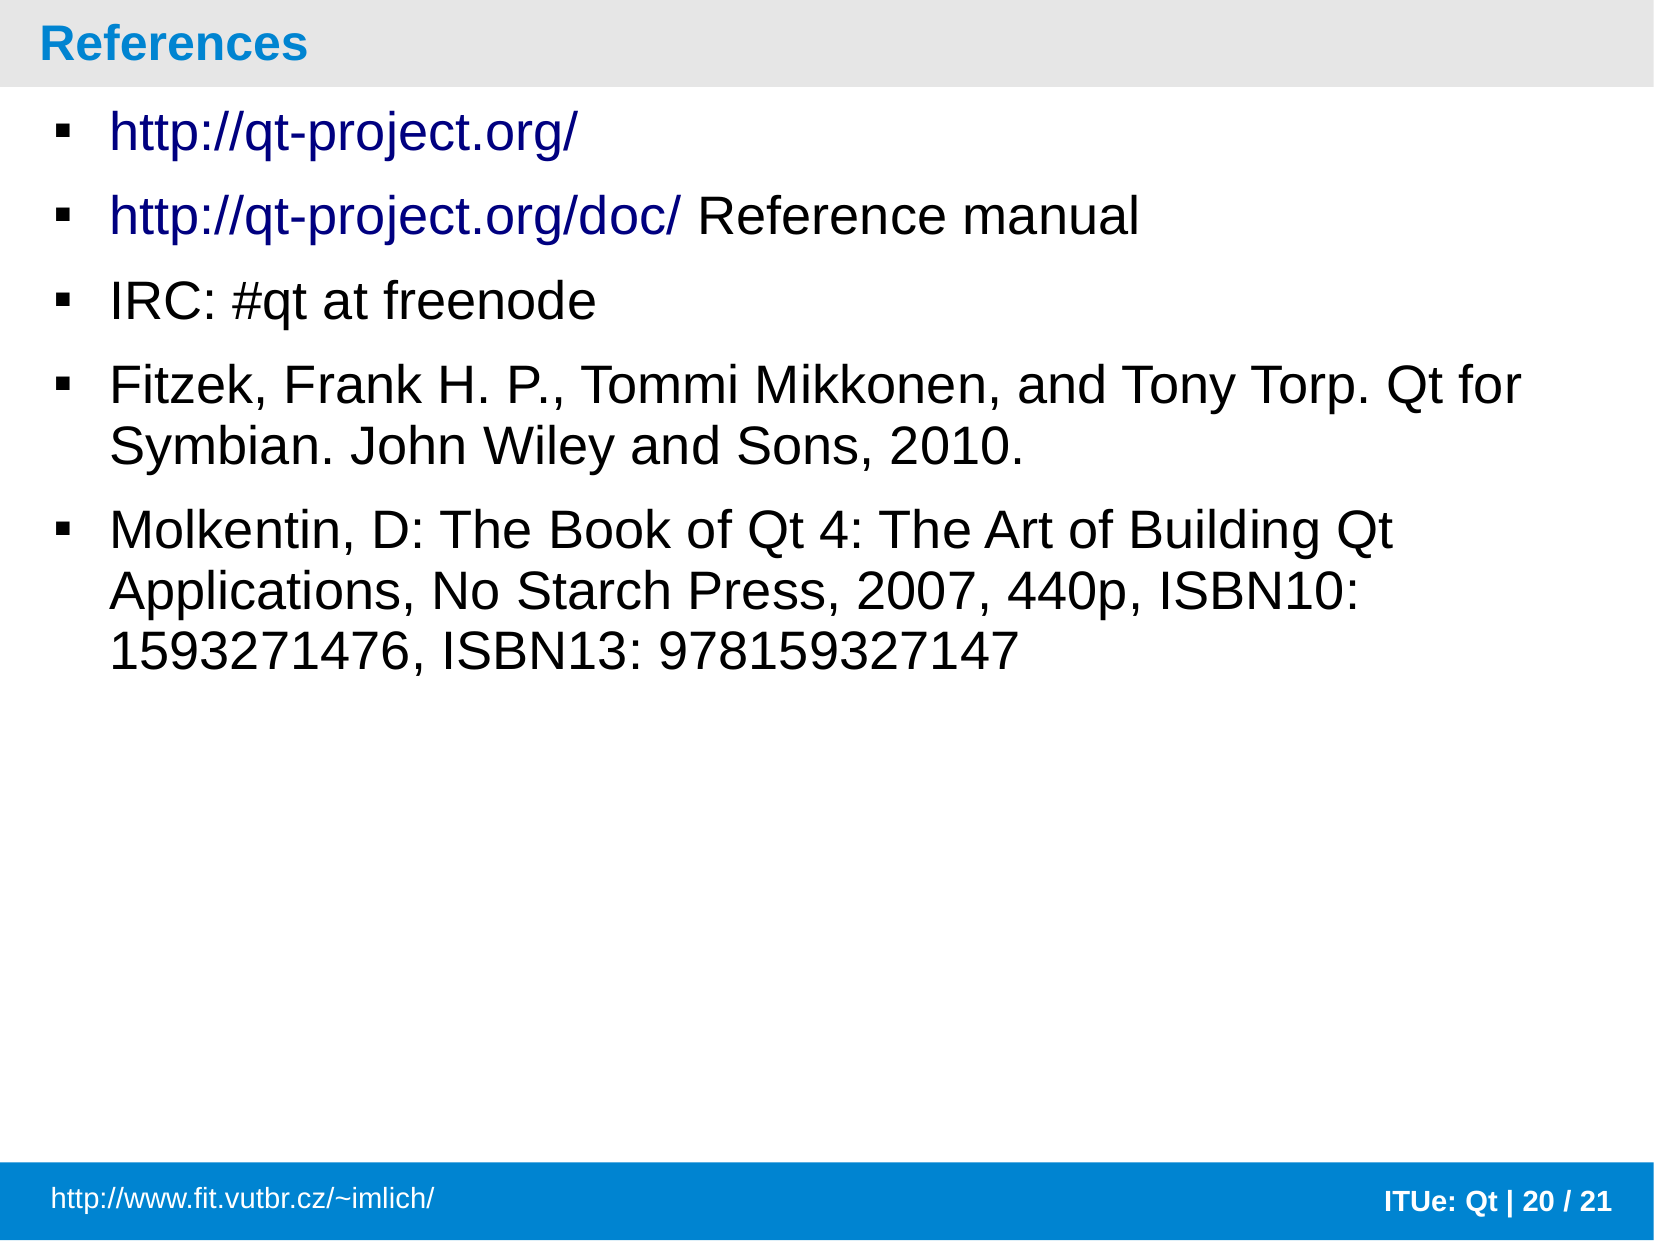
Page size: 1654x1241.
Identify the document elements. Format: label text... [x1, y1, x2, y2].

title References [39, 5, 1615, 81]
list http://qt-project.org/ http://qt-project.org/doc/ Reference manual IRC: #qt at freenode Fitzek, Frank H. P., Tommi Mikkonen, and Tony Torp. Qt for Symbian. John Wiley and Sons, 2010. Molkentin, D: The Book of Qt 4: The Art of Building Qt Applications, No Starch Press, 2007, 440p, ISBN10: 1593271476, ISBN13: 978159327147 [38, 101, 1616, 1126]
